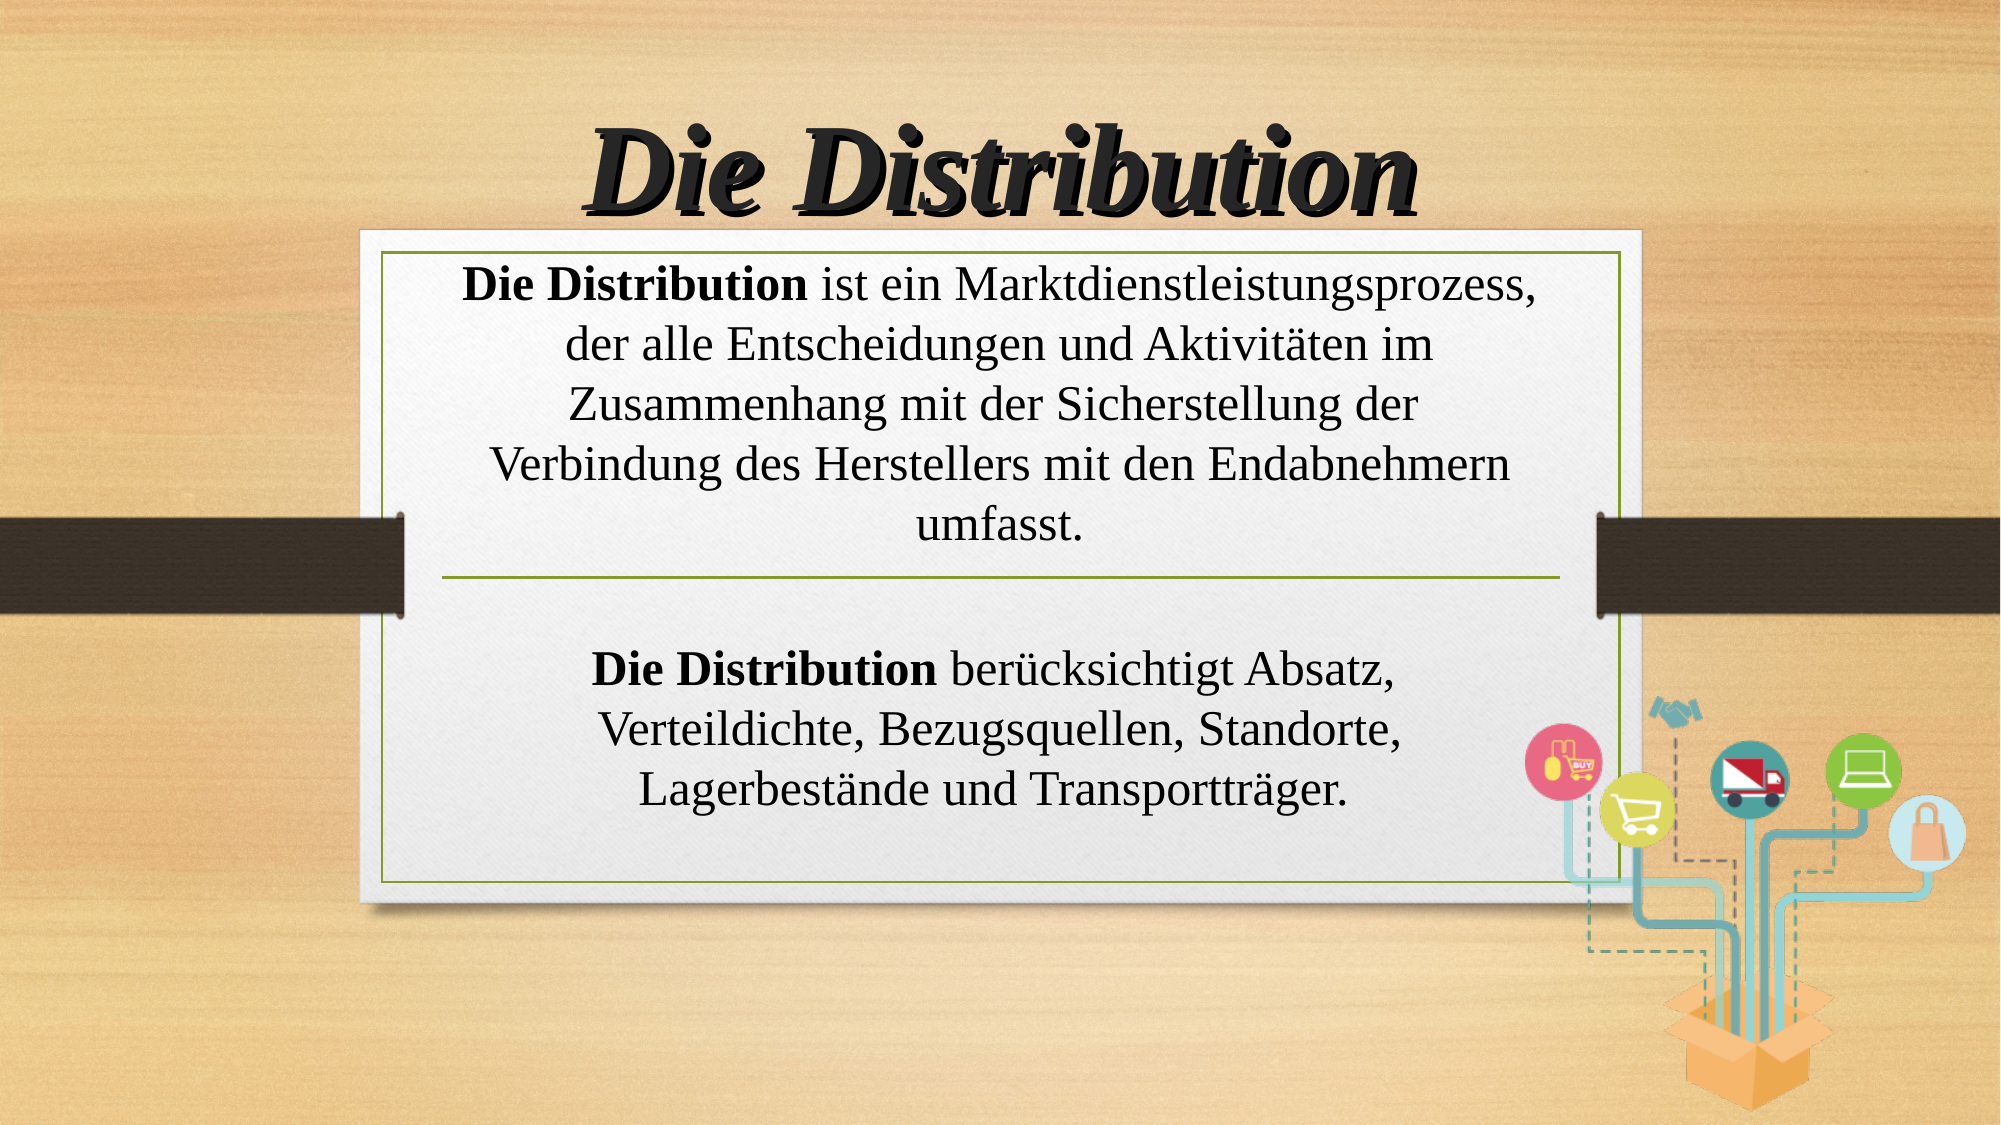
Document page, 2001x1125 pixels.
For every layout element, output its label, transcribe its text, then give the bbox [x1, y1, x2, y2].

subtitle Die Distribution ist ein Marktdienstleistungsprozess, der alle Entscheidungen und Aktivitäten im Zusammenhang mit der Sicherstellung der Verbindung des Herstellers mit den Endabnehmern umfasst. Die Distribution berücksichtigt Absatz, Verteildichte, Bezugsquellen, Standorte, Lagerbestände und Transportträger. [441, 243, 1559, 875]
picture [1525, 685, 1966, 1125]
title Die Distribution [441, 26, 1560, 244]
